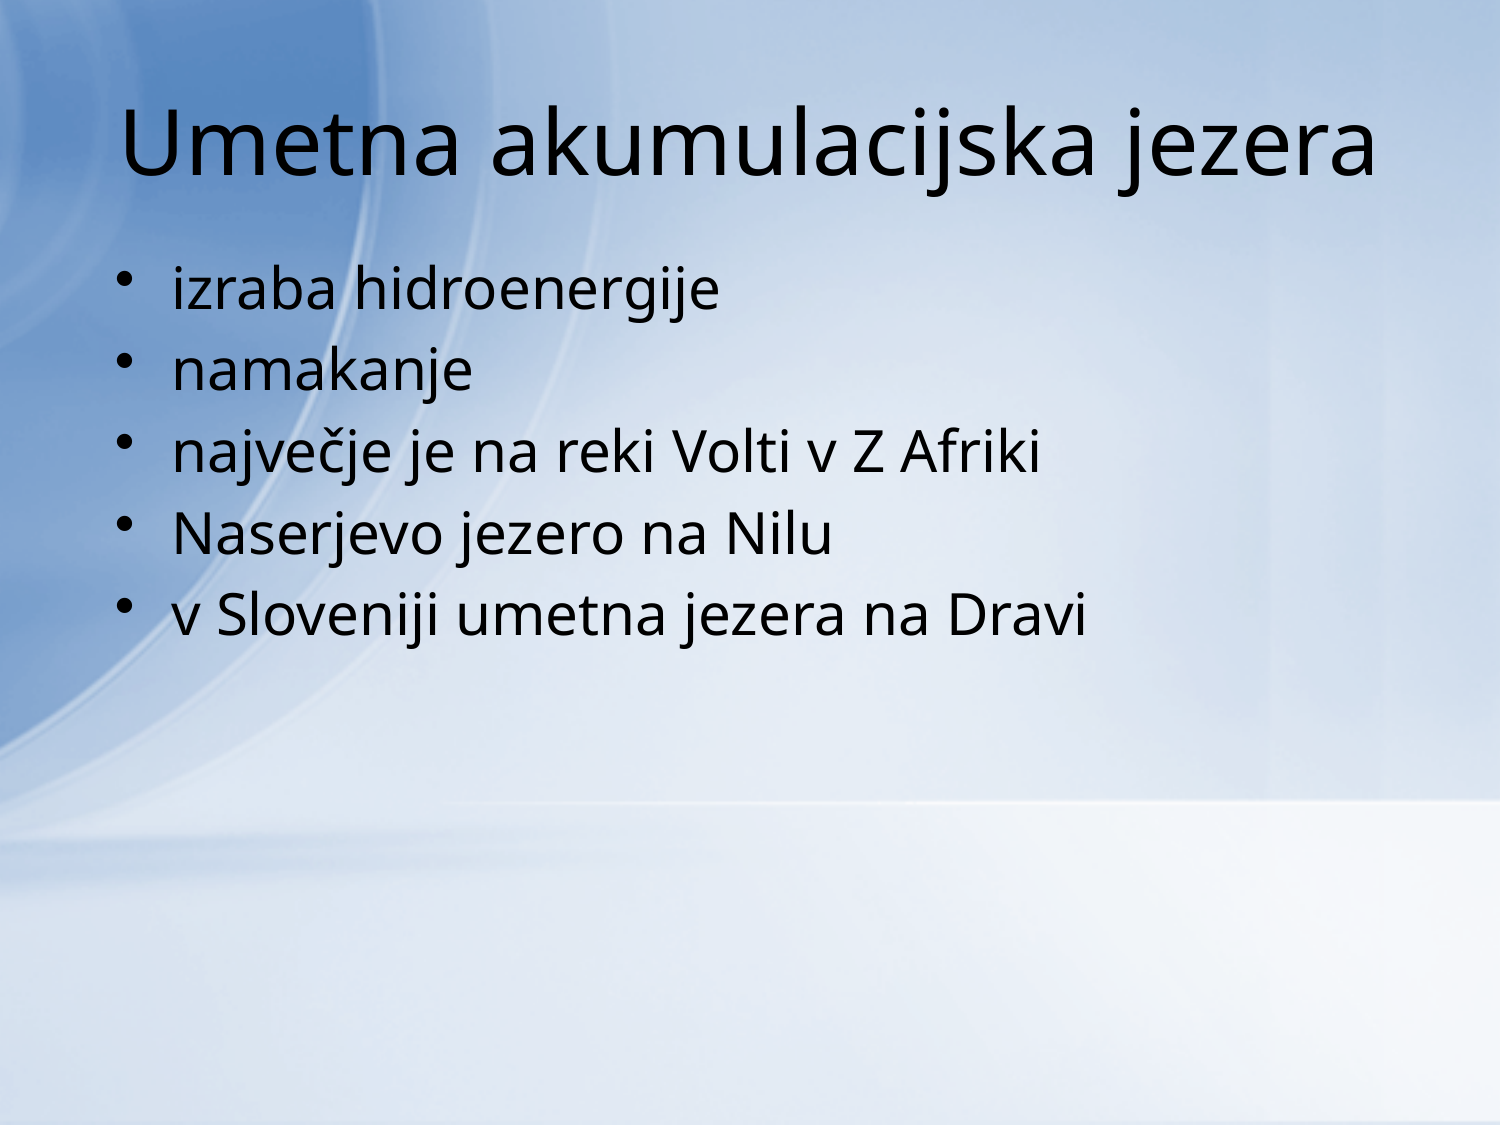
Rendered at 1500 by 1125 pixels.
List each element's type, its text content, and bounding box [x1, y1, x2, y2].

text_box izraba hidroenergije namakanje največje je na reki Volti v Z Afriki Naserjevo jezero na Nilu v Sloveniji umetna jezera na Dravi [100, 243, 1451, 646]
title Umetna akumulacijska jezera [75, 45, 1425, 233]
picture [0, 0, 1500, 1125]
